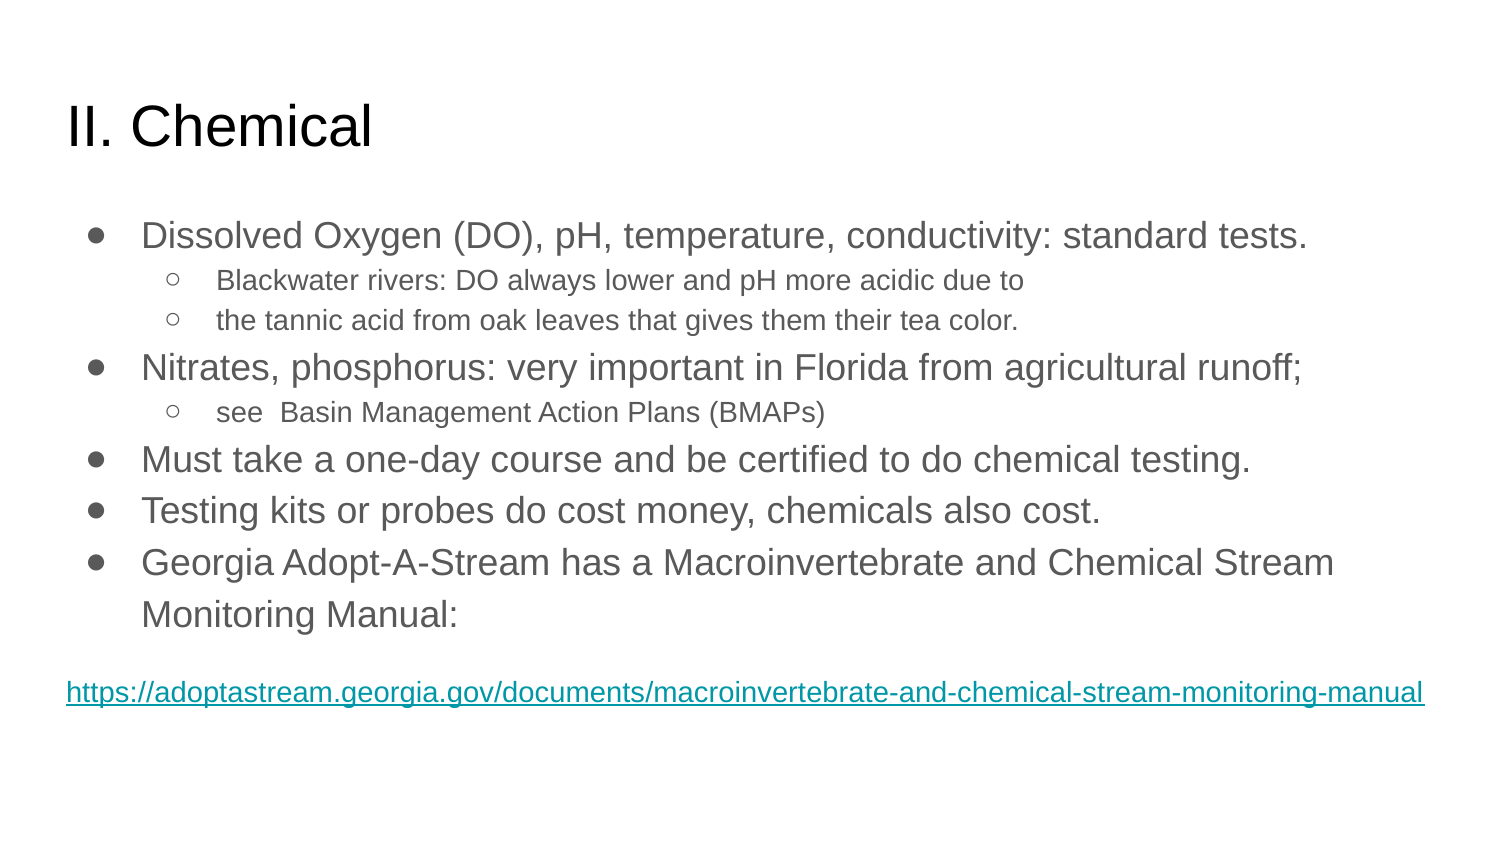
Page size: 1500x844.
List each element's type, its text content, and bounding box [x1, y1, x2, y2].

list Dissolved Oxygen (DO), pH, temperature, conductivity: standard tests. Blackwater rivers: DO always lower and pH more acidic due to the tannic acid from oak leaves that gives them their tea color. Nitrates, phosphorus: very important in Florida from agricultural runoff; see ​ Basin Management Action Plans (BMAPs) Must take a one-day course and be certified to do chemical testing. Testing kits or probes do cost money, chemicals also cost. Georgia Adopt-A-Stream has a Macroinvertebrate and Chemical Stream Monitoring Manual: https://adoptastream.georgia.gov/documents/macroinvertebrate-and-chemical-stream-monitoring-manual [51, 189, 1449, 750]
title II. Chemical [51, 72, 1449, 167]
